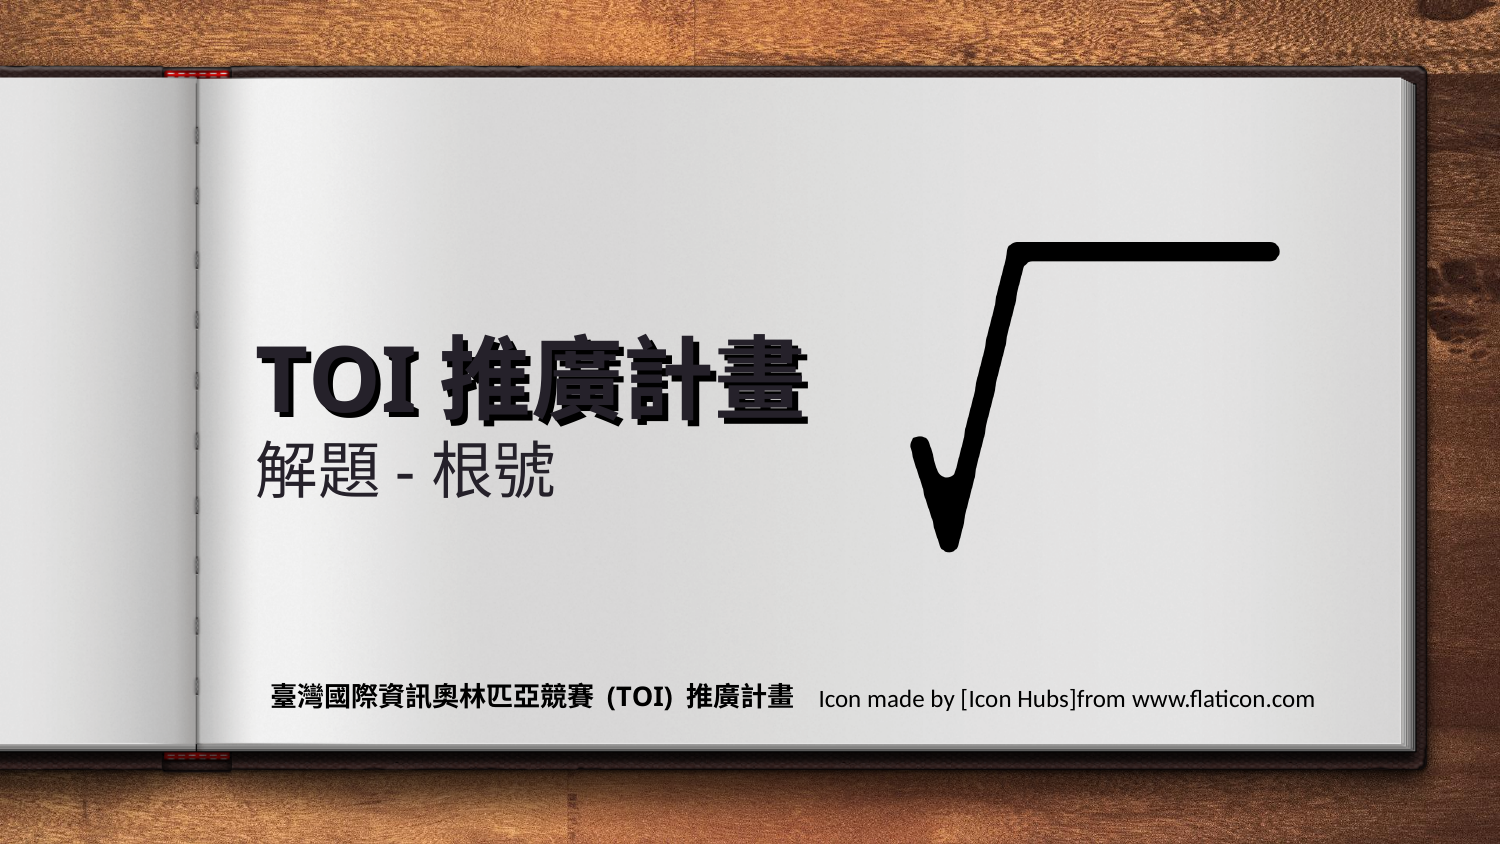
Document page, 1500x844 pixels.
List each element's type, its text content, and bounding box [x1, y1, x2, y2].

picture [861, 154, 1328, 620]
text_box Icon made by [Icon Hubs]from www.flaticon.com [804, 675, 1385, 720]
title TOI推廣計畫 解題-根號 [240, 262, 861, 565]
